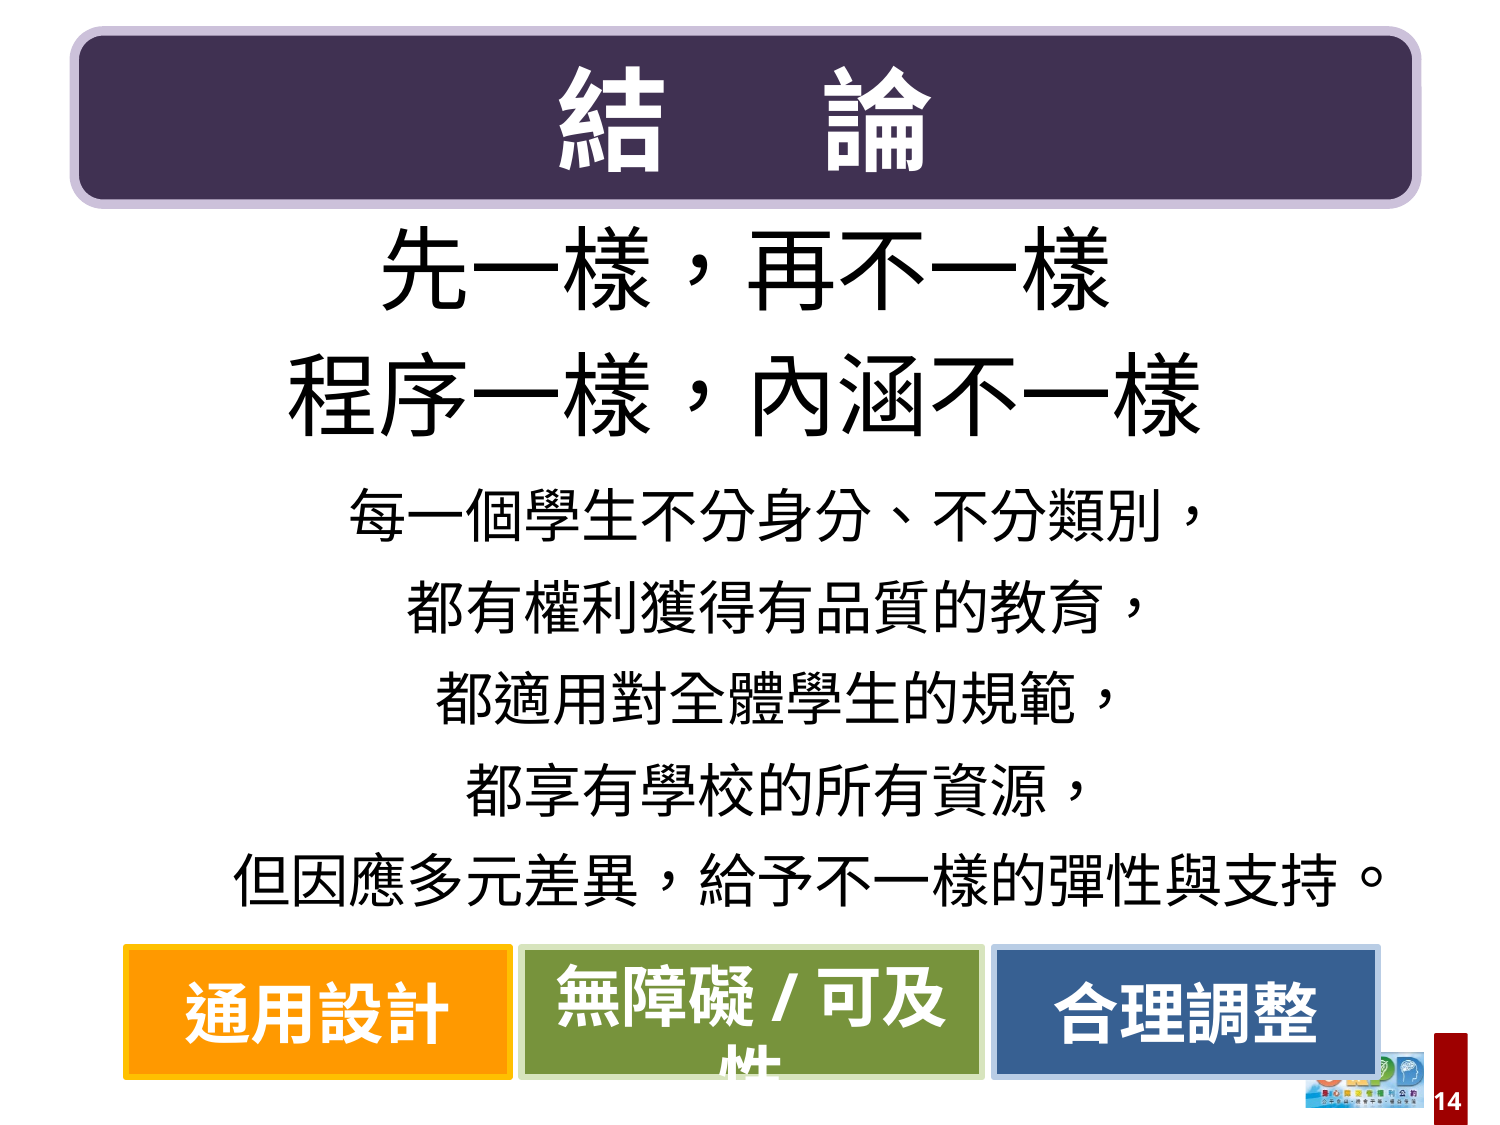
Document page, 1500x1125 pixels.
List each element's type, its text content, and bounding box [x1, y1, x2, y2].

text_box 無障礙/可及性 [736, 1063, 759, 1077]
text_box 結 論 [74, 30, 1417, 205]
text_box 先一樣，再不一樣 [314, 204, 1177, 330]
text_box 每一個學生不分身分、不分類別， 都有權利獲得有品質的教育， 都適用對全體學生的規範， 都享有學校的所有資源， 但因應多元差異，給予不一樣的彈性與支持。 [194, 449, 1376, 921]
text_box 通用設計 [126, 947, 510, 1077]
text_box 無障礙/可及性 [522, 947, 982, 1077]
text_box 14 [1413, 1076, 1482, 1125]
text_box 合理調整 [994, 947, 1378, 1077]
text_box 程序一樣，內涵不一樣 [217, 330, 1274, 449]
